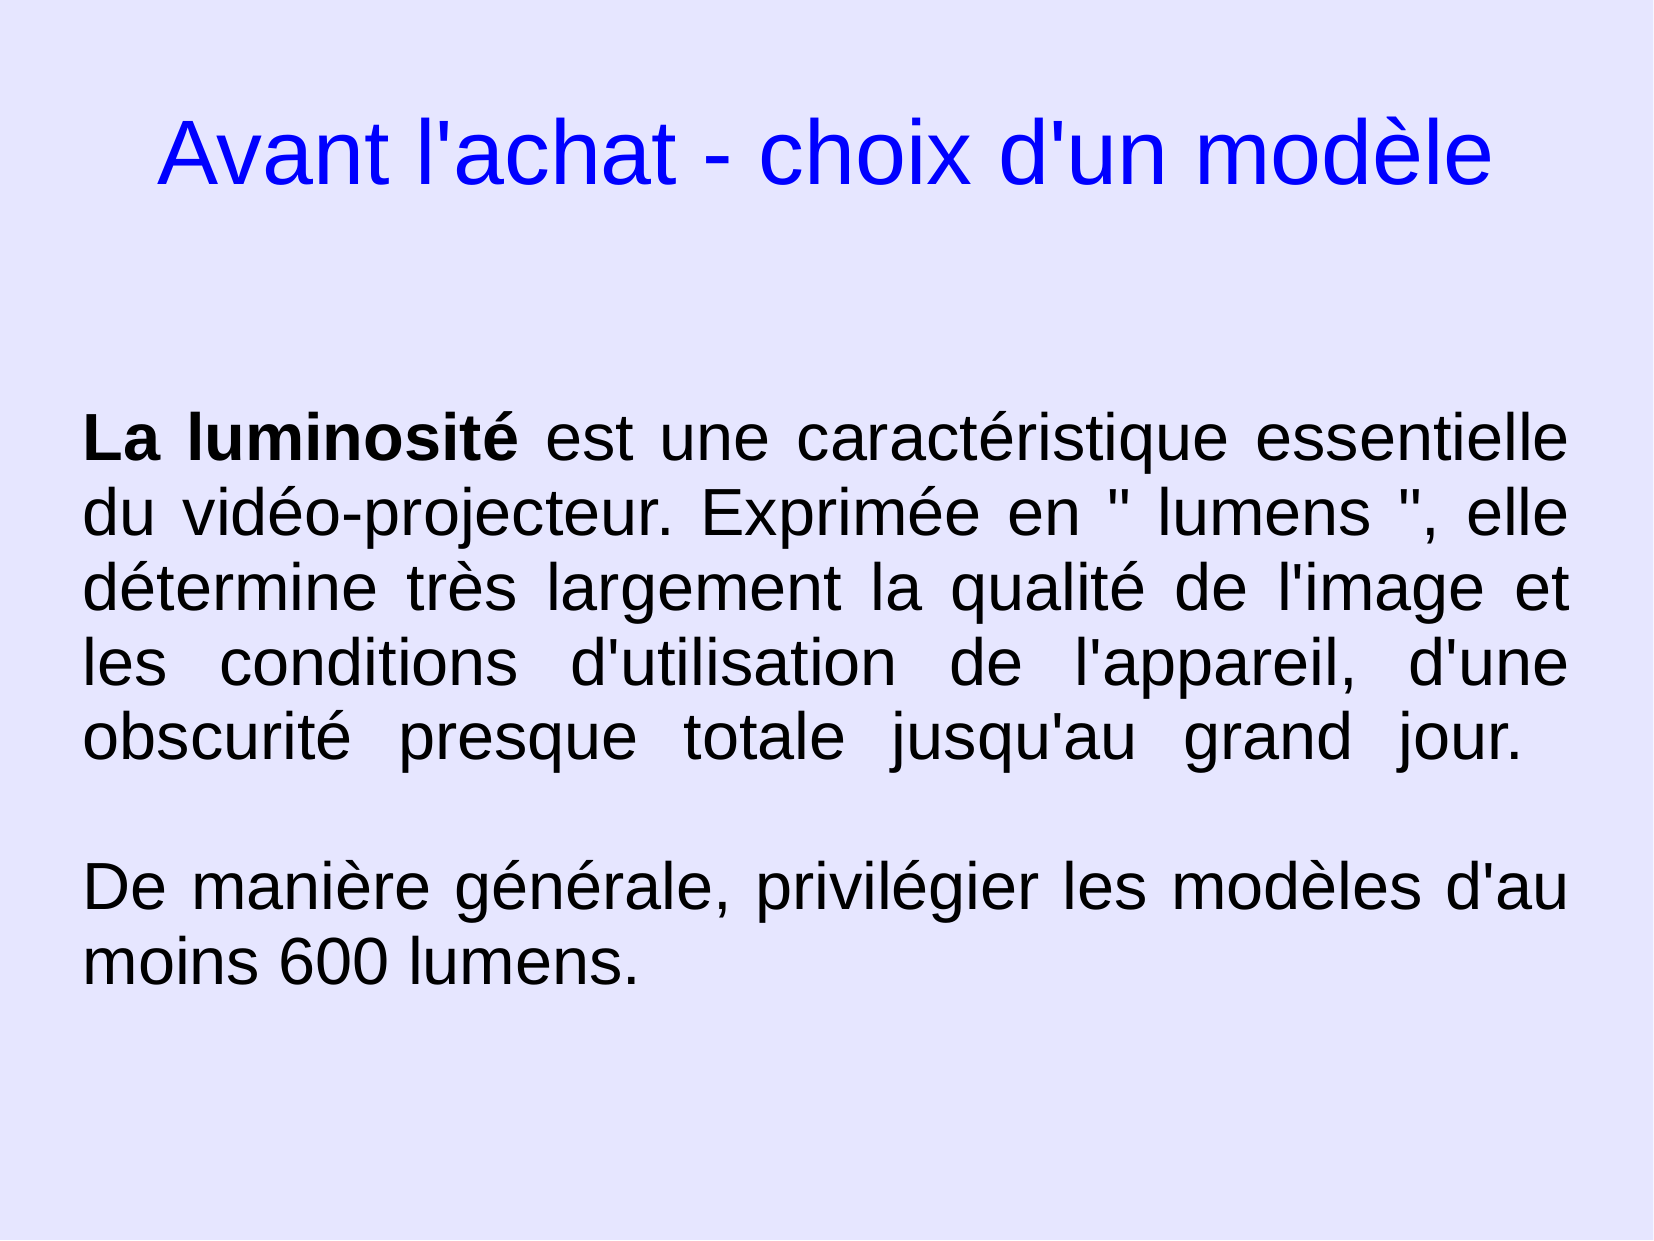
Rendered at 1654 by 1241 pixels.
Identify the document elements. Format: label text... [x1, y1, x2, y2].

title Avant l'achat - choix d'un modèle [82, 49, 1571, 257]
subtitle La luminosité est une caractéristique essentielle du vidéo-projecteur. Exprimée en " lumens ", elle détermine très largement la qualité de l'image et les conditions d'utilisation de l'appareil, d'une obscurité presque totale jusqu'au grand jour. De manière générale, privilégier les modèles d'au moins 600 lumens. [82, 297, 1571, 1102]
